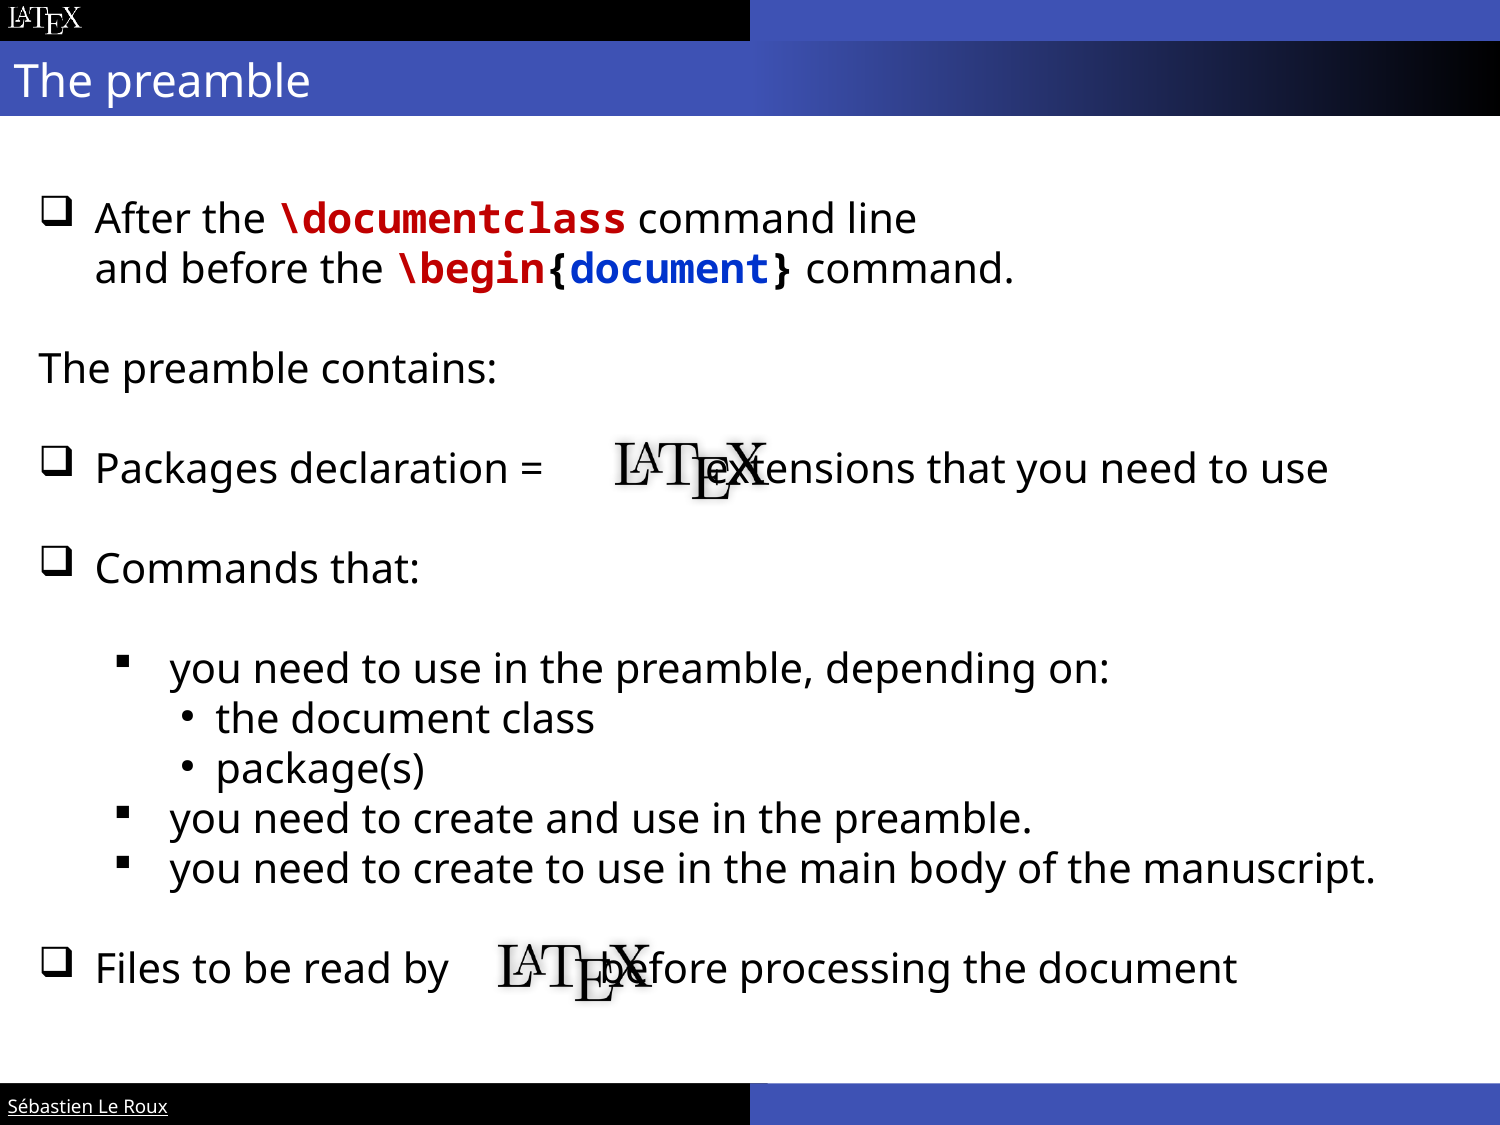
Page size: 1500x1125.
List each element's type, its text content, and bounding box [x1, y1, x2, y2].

picture [609, 436, 774, 505]
title The preamble [0, 41, 1500, 116]
picture [5, 3, 84, 37]
picture [492, 938, 657, 1007]
text_box After the \documentclass command line and before the \begin{document} command. The preamble contains: Packages declaration = extensions that you need to use Commands that: you need to use in the preamble, depending on: the document class package(s) you need to create and use in the preamble. you need to create to use in the main body of the manuscript. Files to be read by before processing the document [23, 184, 1500, 1000]
